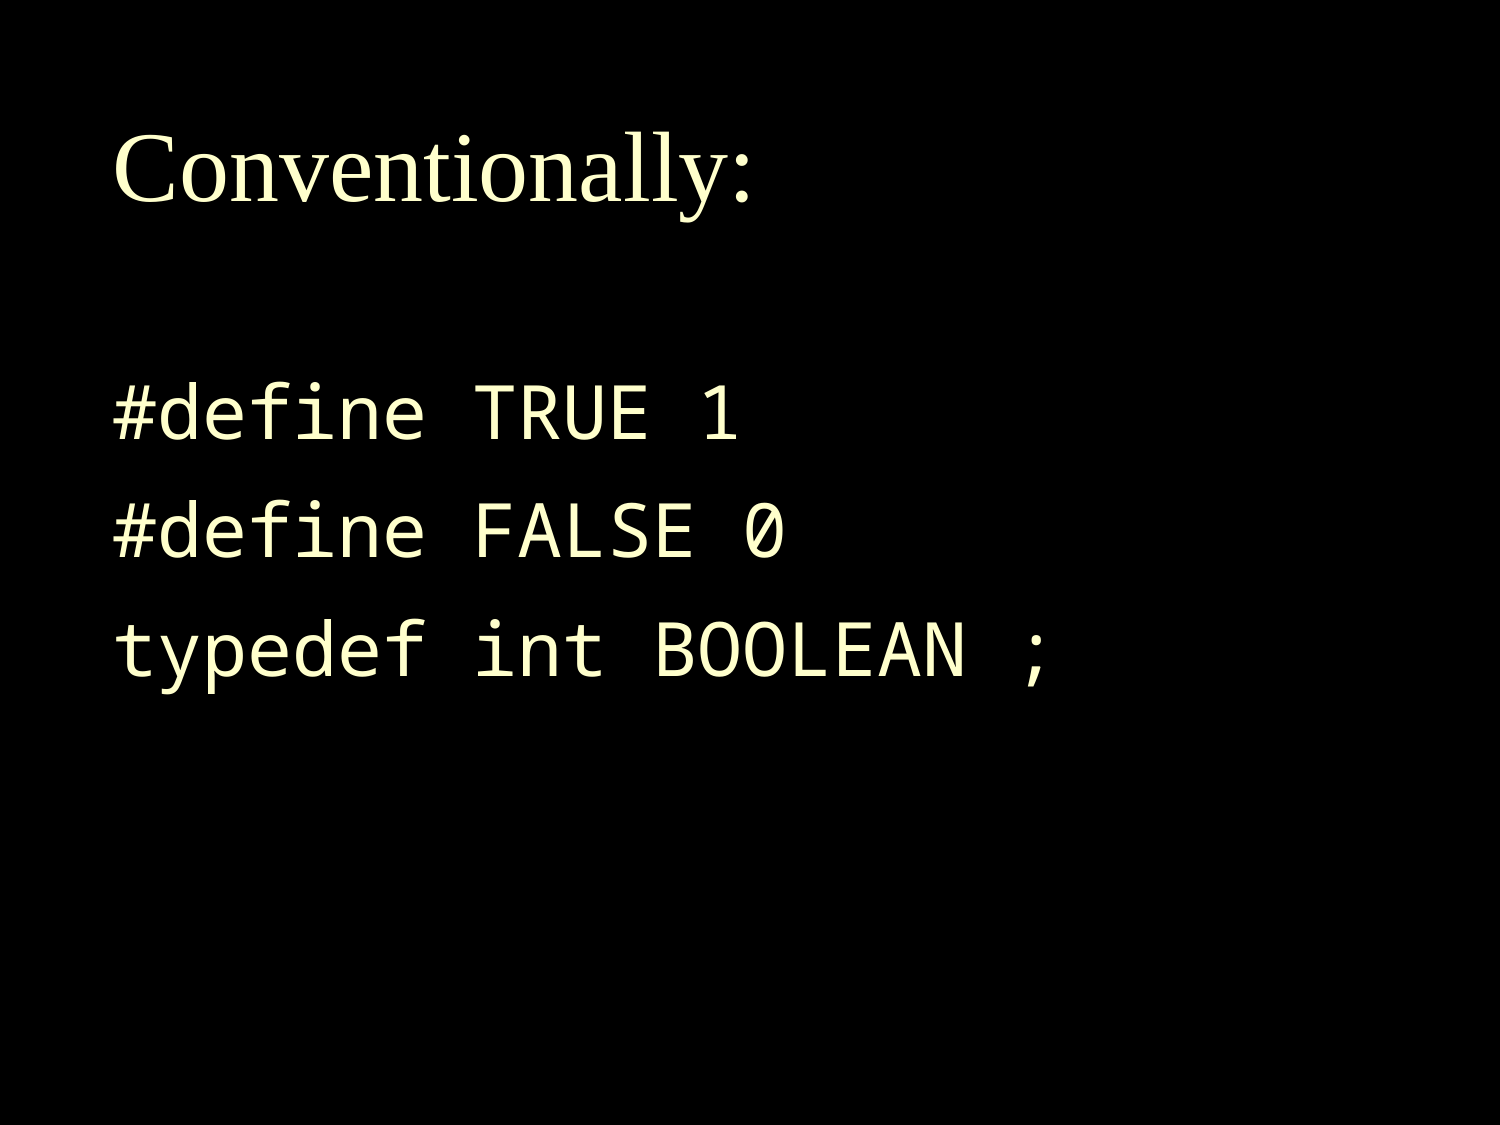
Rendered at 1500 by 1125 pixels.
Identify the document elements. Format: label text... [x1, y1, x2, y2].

list Conventionally: #define TRUE 1 #define FALSE 0 typedef int BOOLEAN ; [112, 112, 1426, 1011]
